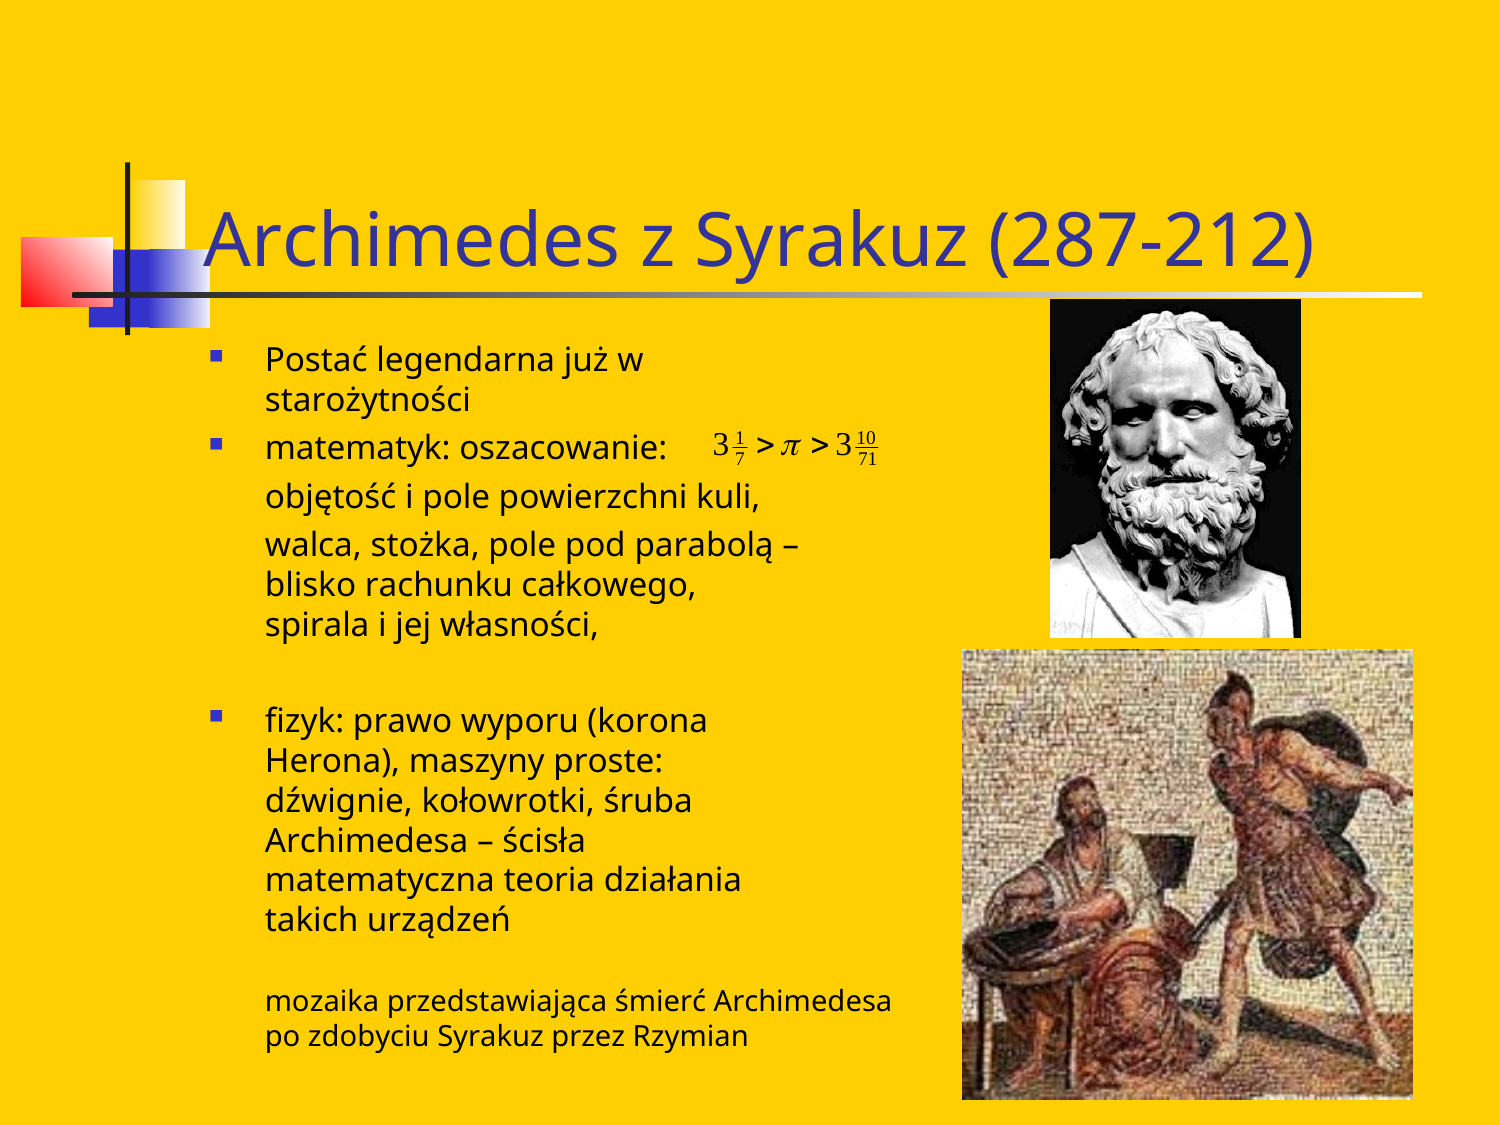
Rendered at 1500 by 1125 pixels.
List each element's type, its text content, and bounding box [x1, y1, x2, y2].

title Archimedes z Syrakuz (287-212) [188, 101, 1468, 289]
picture [1050, 299, 1301, 638]
list Postać legendarna już w starożytności matematyk: oszacowanie: objętość i pole powierzchni kuli, walca, stożka, pole pod parabolą – blisko rachunku całkowego, spirala i jej własności, fizyk: prawo wyporu (korona Herona), maszyny proste: dźwignie, kołowrotki, śruba Archimedesa – ścisła matematyczna teoria działania takich urządzeń [193, 331, 820, 975]
picture [962, 649, 1413, 1101]
text_box mozaika przedstawiająca śmierć Archimedesa po zdobyciu Syrakuz przez Rzymian [249, 974, 938, 1060]
chart [708, 422, 884, 473]
